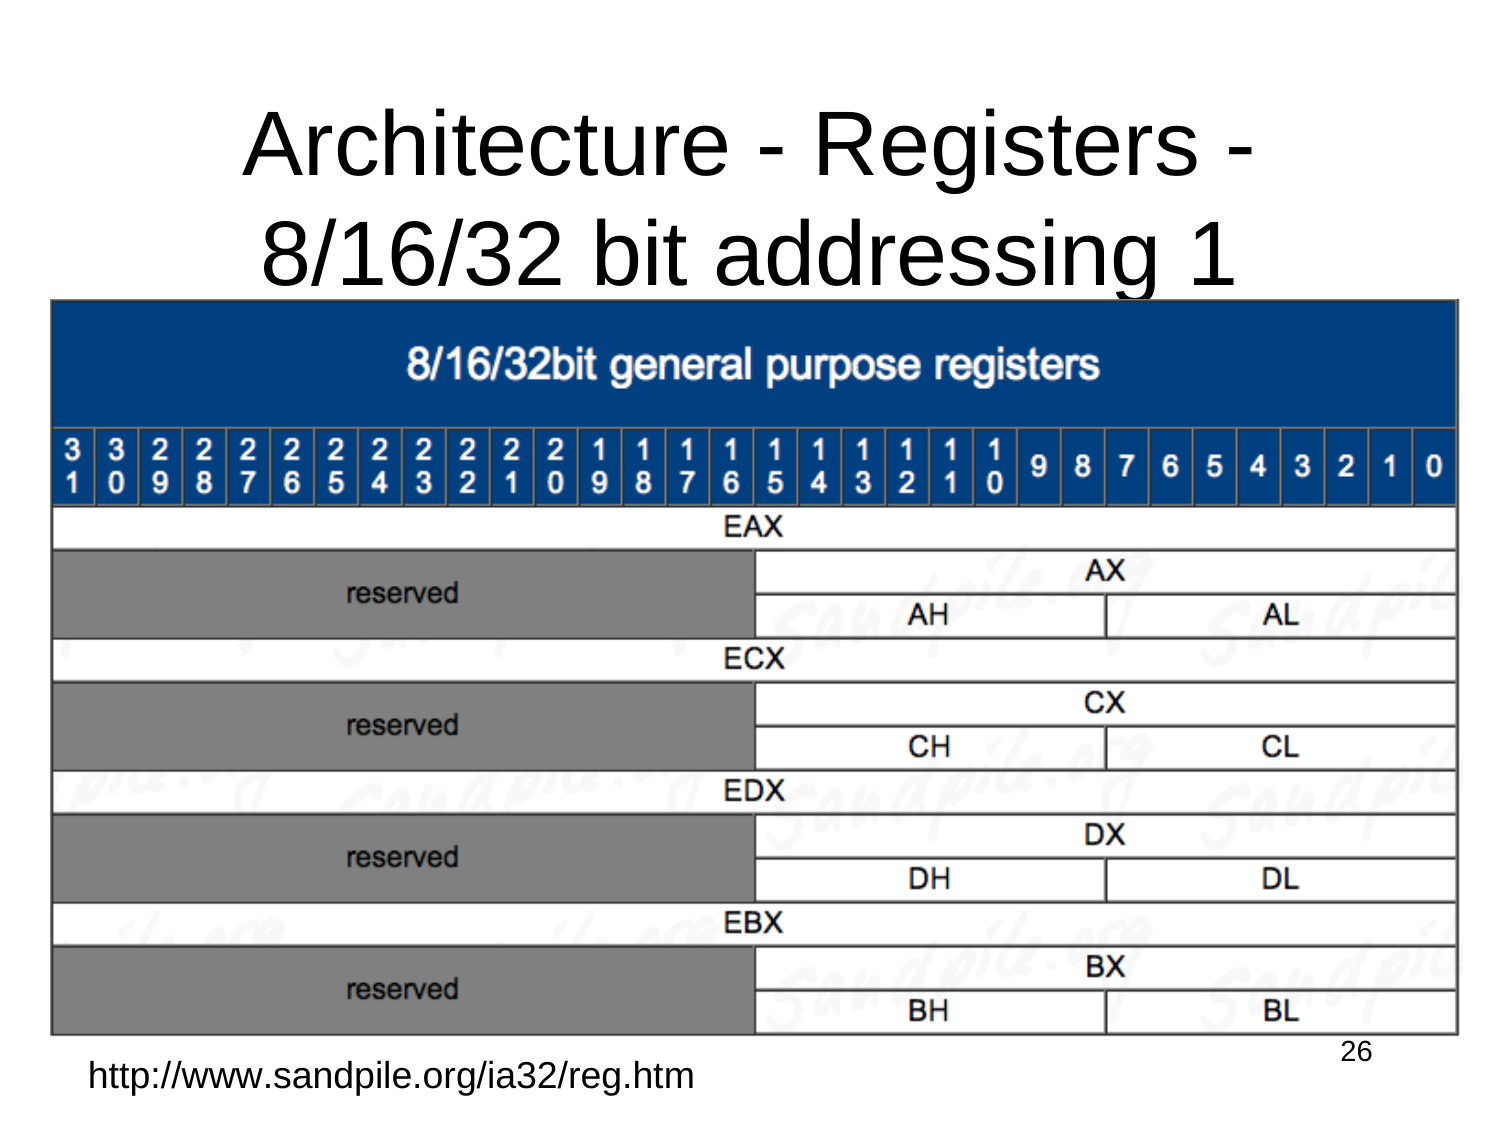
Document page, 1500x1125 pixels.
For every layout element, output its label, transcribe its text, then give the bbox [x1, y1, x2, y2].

title Architecture - Registers - 8/16/32 bit addressing 1 [112, 76, 1388, 299]
picture [50, 299, 1463, 1038]
text_box http://www.sandpile.org/ia32/reg.htm [73, 1043, 711, 1104]
text_box <number> [1074, 1038, 1388, 1101]
